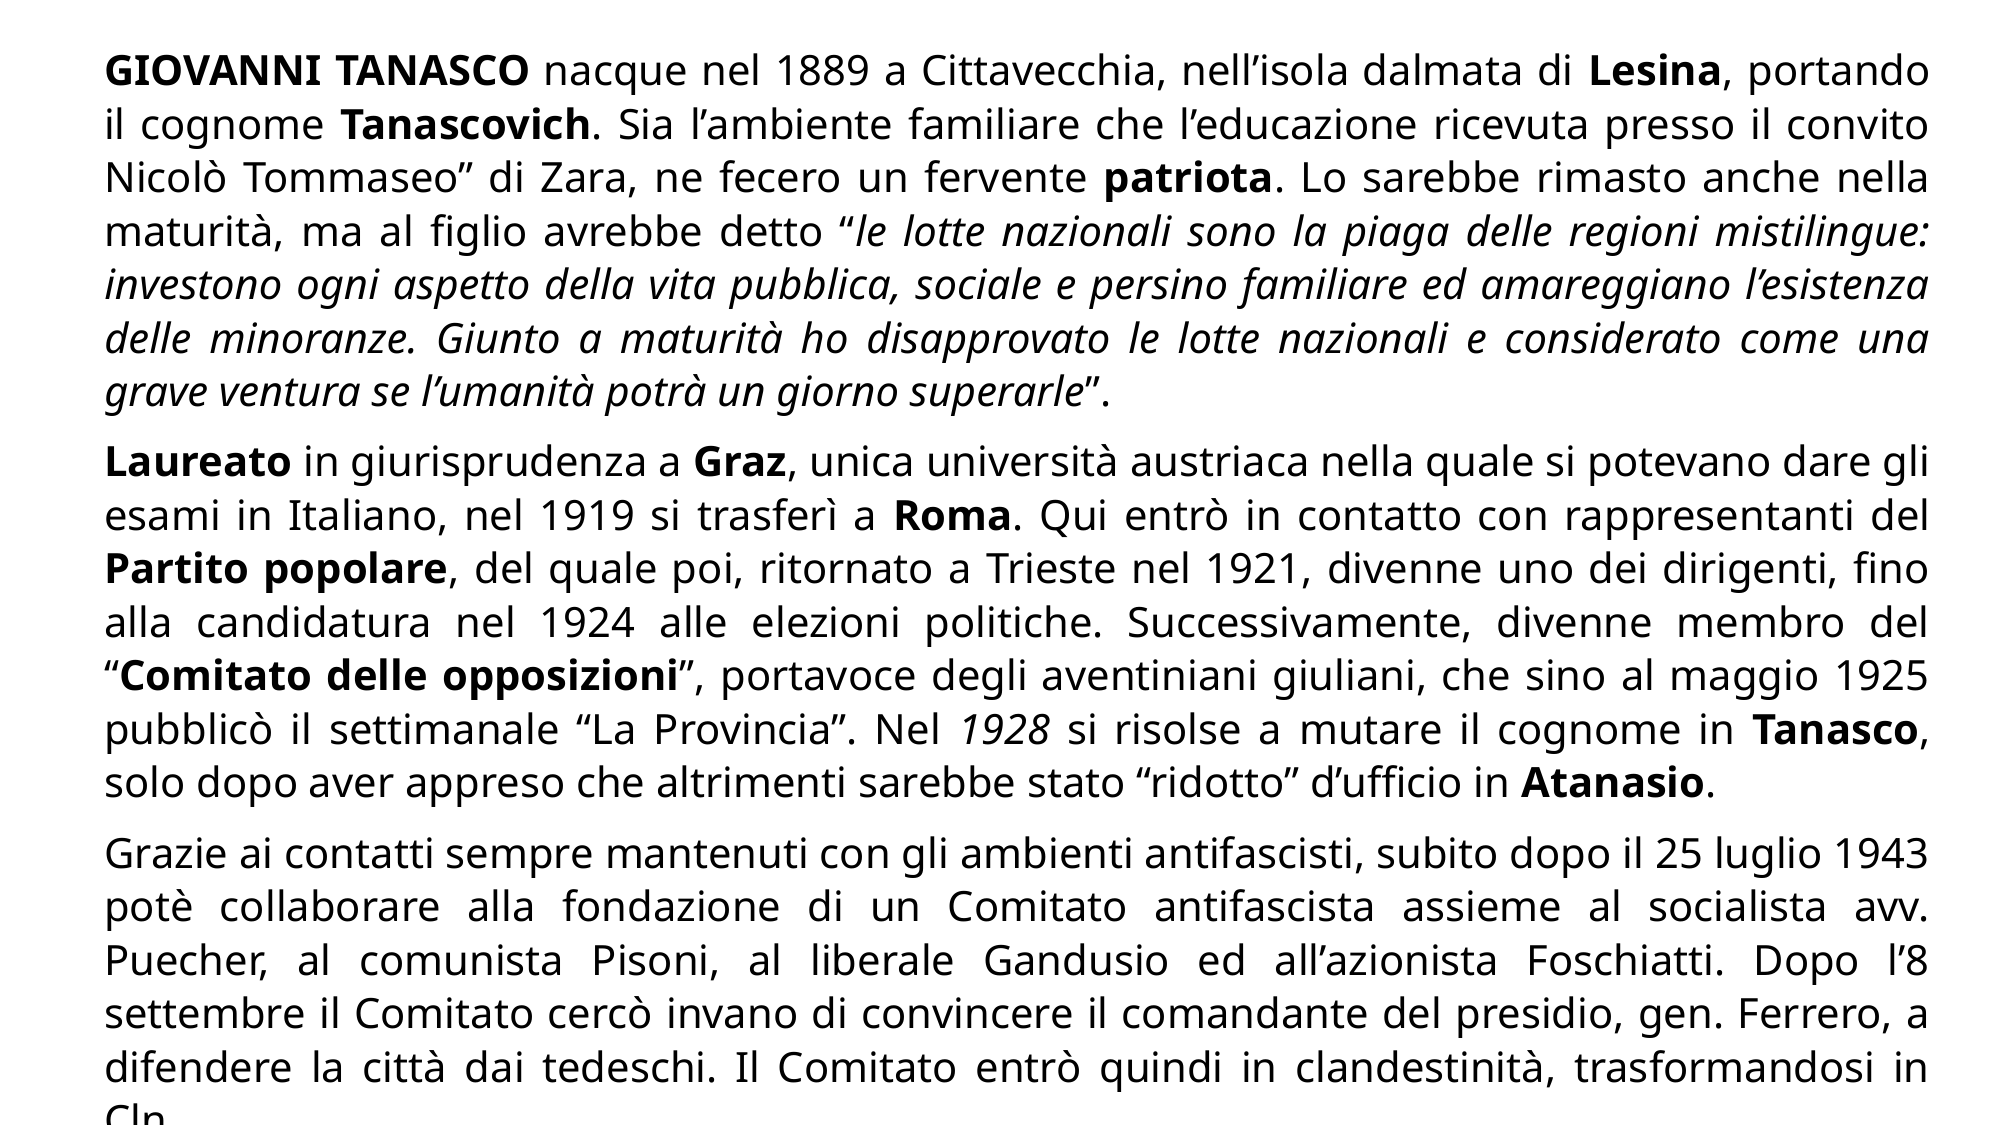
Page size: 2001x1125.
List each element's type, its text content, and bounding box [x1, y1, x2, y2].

text_box GIOVANNI TANASCO nacque nel 1889 a Cittavecchia, nell’isola dalmata di Lesina, portando il cognome Tanascovich. Sia l’ambiente familiare che l’educazione ricevuta presso il convito Nicolò Tommaseo” di Zara, ne fecero un fervente patriota. Lo sarebbe rimasto anche nella maturità, ma al figlio avrebbe detto “le lotte nazionali sono la piaga delle regioni mistilingue: investono ogni aspetto della vita pubblica, sociale e persino familiare ed amareggiano l’esistenza delle minoranze. Giunto a maturità ho disapprovato le lotte nazionali e considerato come una grave ventura se l’umanità potrà un giorno superarle”. Laureato in giurisprudenza a Graz, unica università austriaca nella quale si potevano dare gli esami in Italiano, nel 1919 si trasferì a Roma. Qui entrò in contatto con rappresentanti del Partito popolare, del quale poi, ritornato a Trieste nel 1921, divenne uno dei dirigenti, fino alla candidatura nel 1924 alle elezioni politiche. Successivamente, divenne membro del “Comitato delle opposizioni”, portavoce degli aventiniani giuliani, che sino al maggio 1925 pubblicò il settimanale “La Provincia”. Nel 1928 si risolse a mutare il cognome in Tanasco, solo dopo aver appreso che altrimenti sarebbe stato “ridotto” d’ufficio in Atanasio. Grazie ai contatti sempre mantenuti con gli ambienti antifascisti, subito dopo il 25 luglio 1943 potè collaborare alla fondazione di un Comitato antifascista assieme al socialista avv. Puecher, al comunista Pisoni, al liberale Gandusio ed all’azionista Foschiatti. Dopo l’8 settembre il Comitato cercò invano di convincere il comandante del presidio, gen. Ferrero, a difendere la città dai tedeschi. Il Comitato entrò quindi in clandestinità, trasformandosi in Cln. [89, 33, 1946, 1104]
